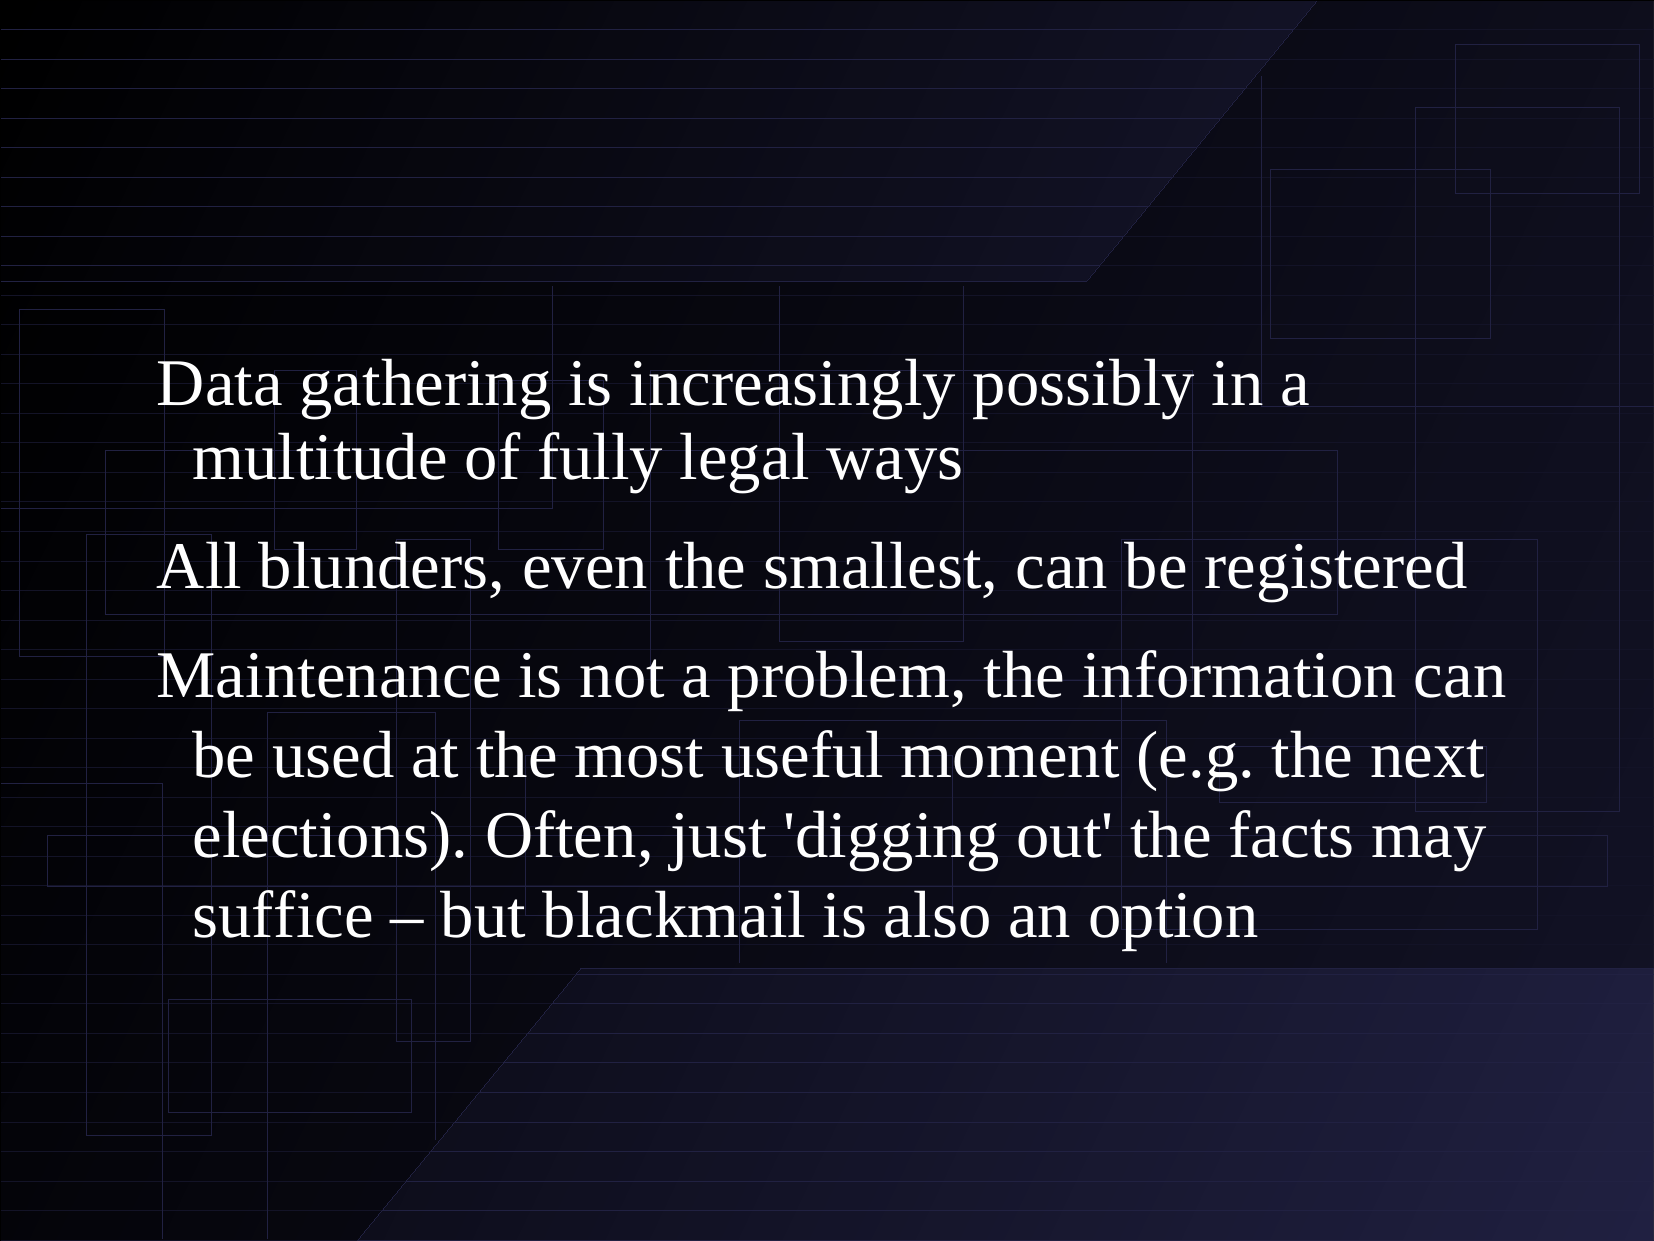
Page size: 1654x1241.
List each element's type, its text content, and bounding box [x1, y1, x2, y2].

list Data gathering is increasingly possibly in a multitude of fully legal ways All blunders, even the smallest, can be registered Maintenance is not a problem, the information can be used at the most useful moment (e.g. the next elections). Often, just 'digging out' the facts may suffice – but blackmail is also an option [121, 344, 1534, 1127]
title [121, 102, 1534, 311]
